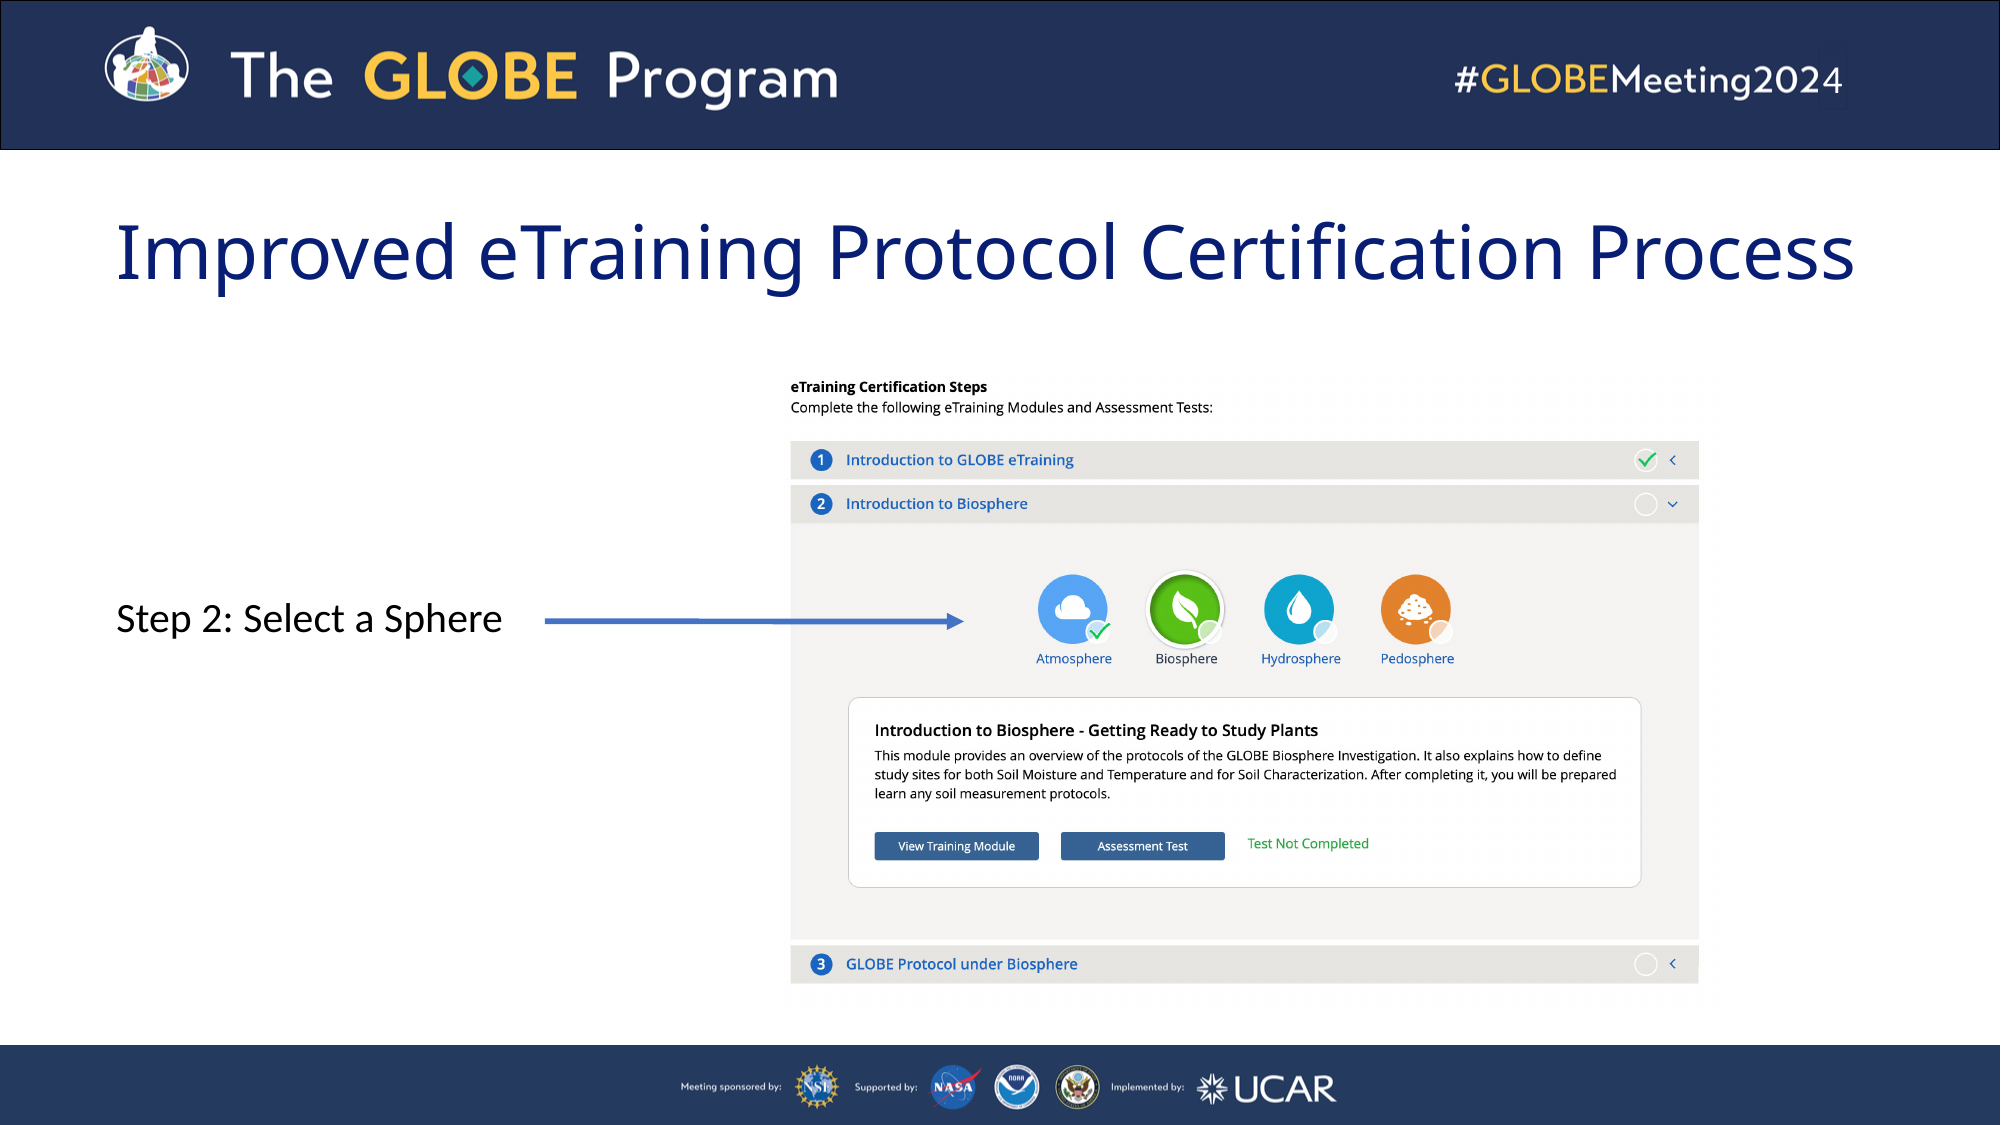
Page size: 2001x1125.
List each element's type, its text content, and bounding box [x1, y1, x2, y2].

text_box Step 2: Select a Sphere [101, 583, 526, 649]
picture [0, 1045, 2000, 1125]
picture [772, 367, 1725, 1014]
picture [1, 1, 1999, 149]
text_box Improved eTraining Protocol Certification Process [101, 216, 1927, 303]
